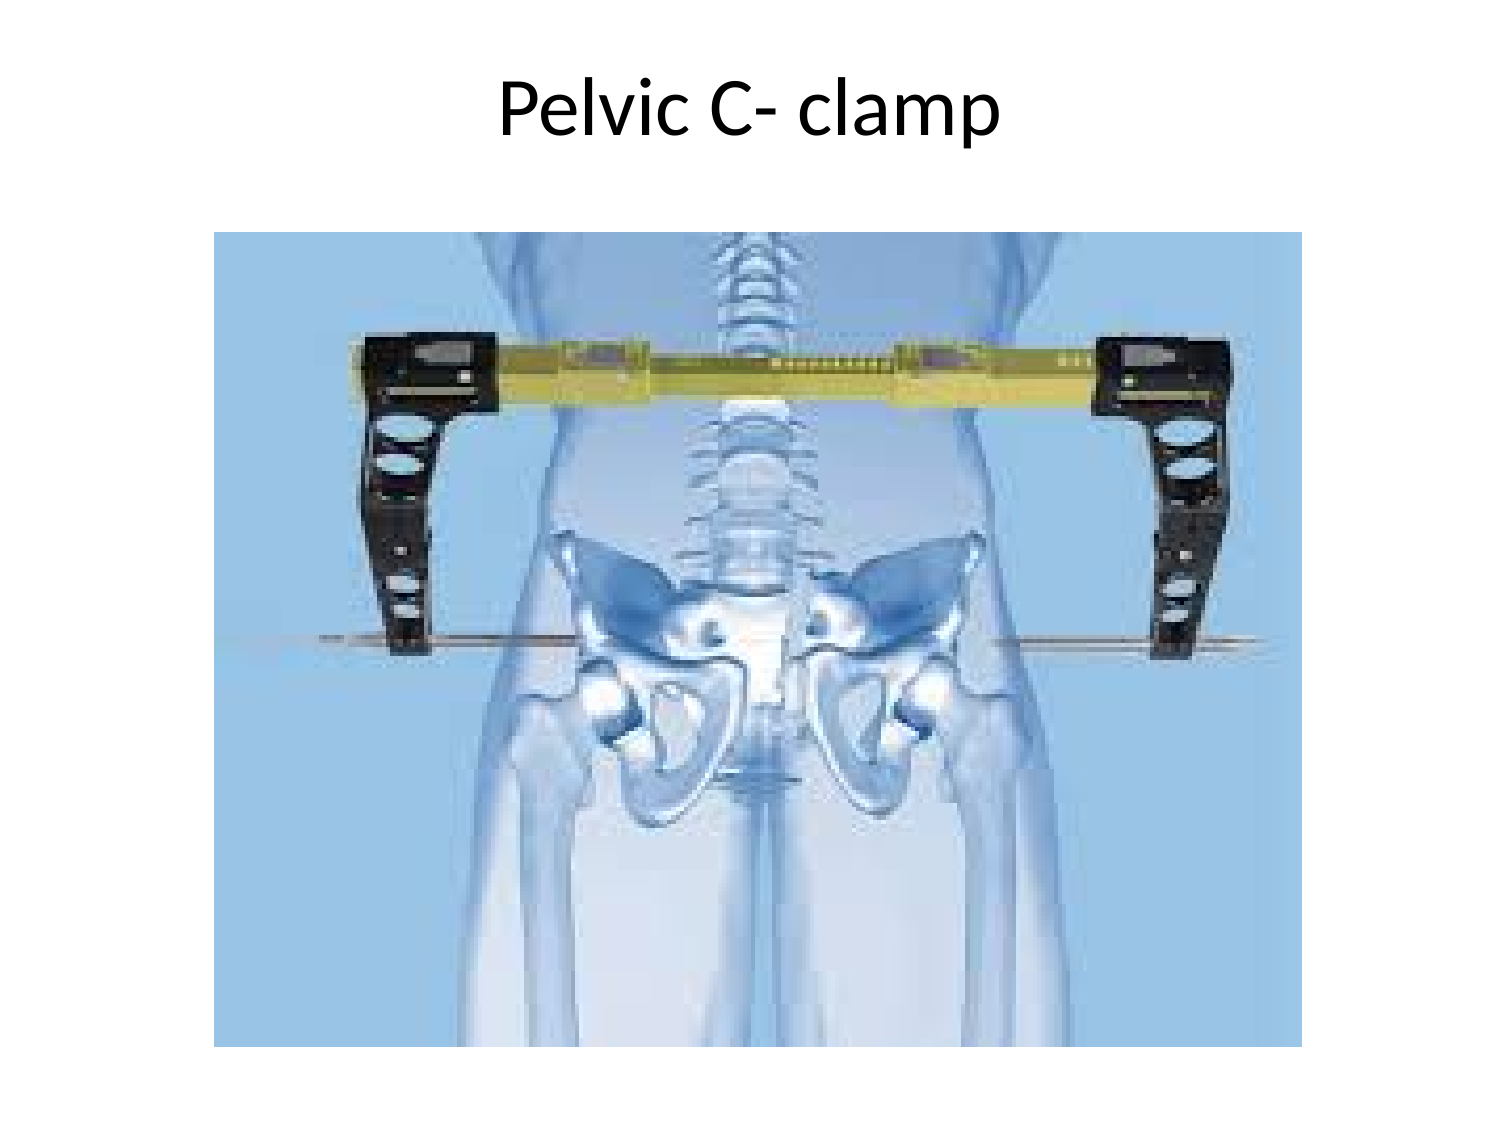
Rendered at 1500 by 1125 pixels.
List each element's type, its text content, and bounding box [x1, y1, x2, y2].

picture [214, 232, 1302, 1047]
title Pelvic C- clamp [75, 45, 1425, 233]
